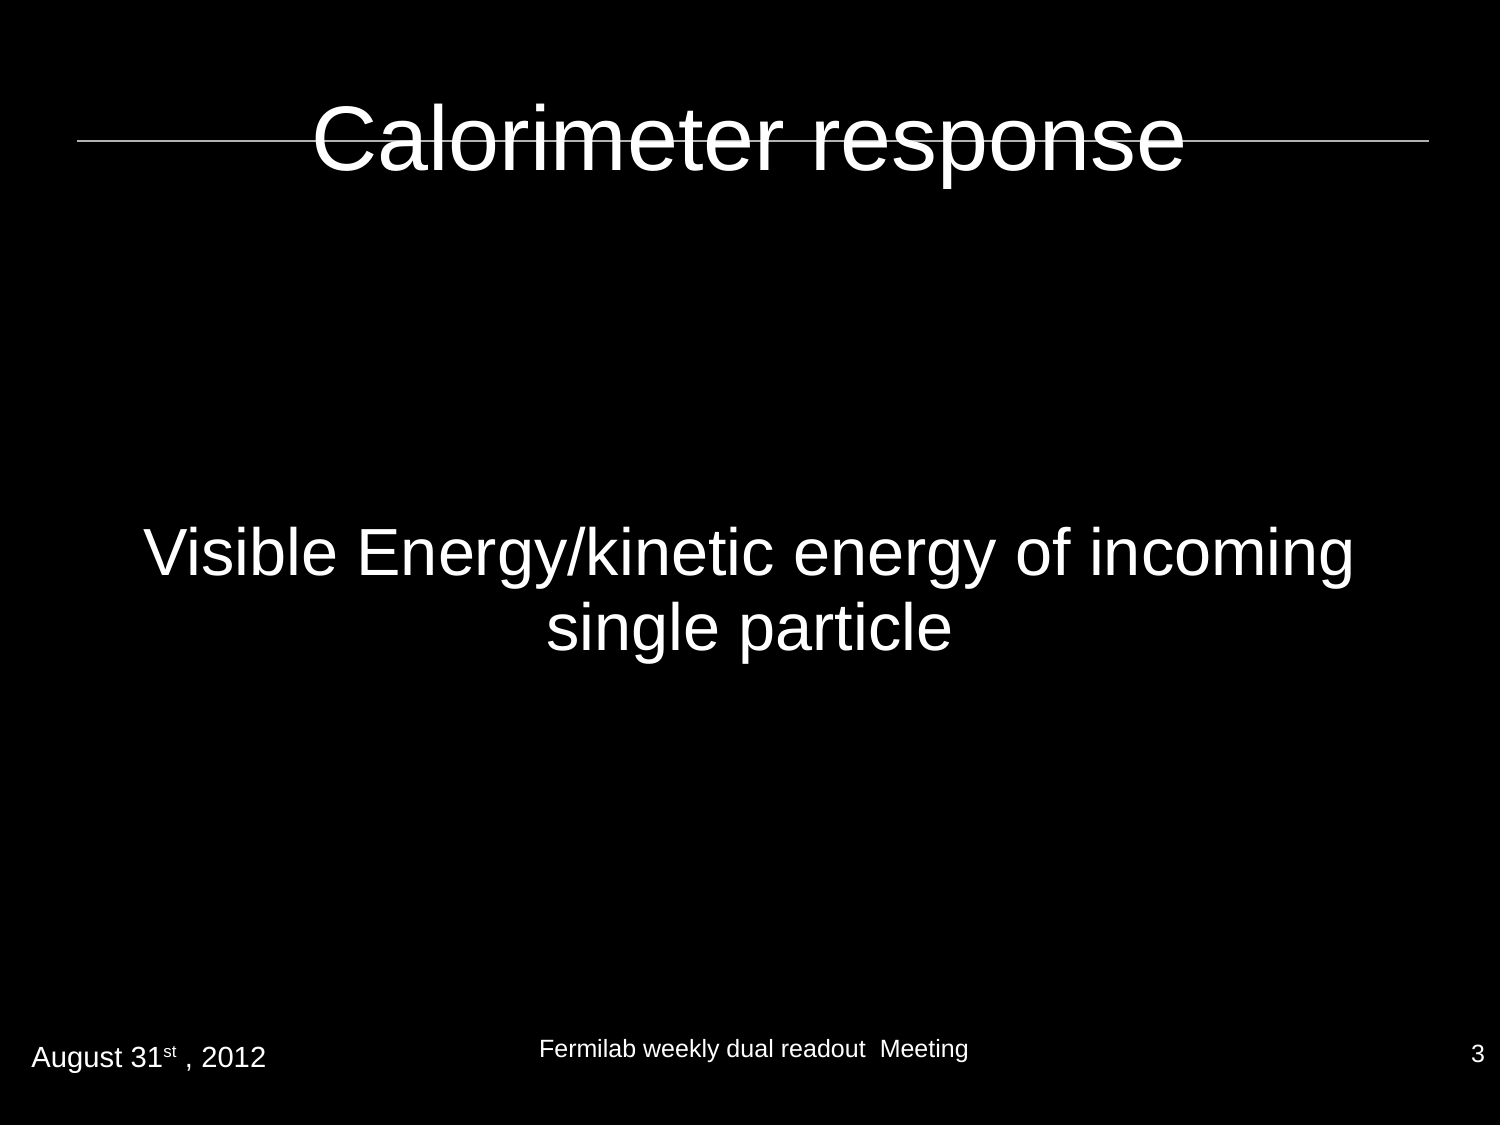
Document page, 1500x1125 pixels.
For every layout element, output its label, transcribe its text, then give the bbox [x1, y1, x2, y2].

title Calorimeter response [75, 44, 1425, 233]
subtitle Visible Energy/kinetic energy of incoming single particle [75, 263, 1425, 916]
